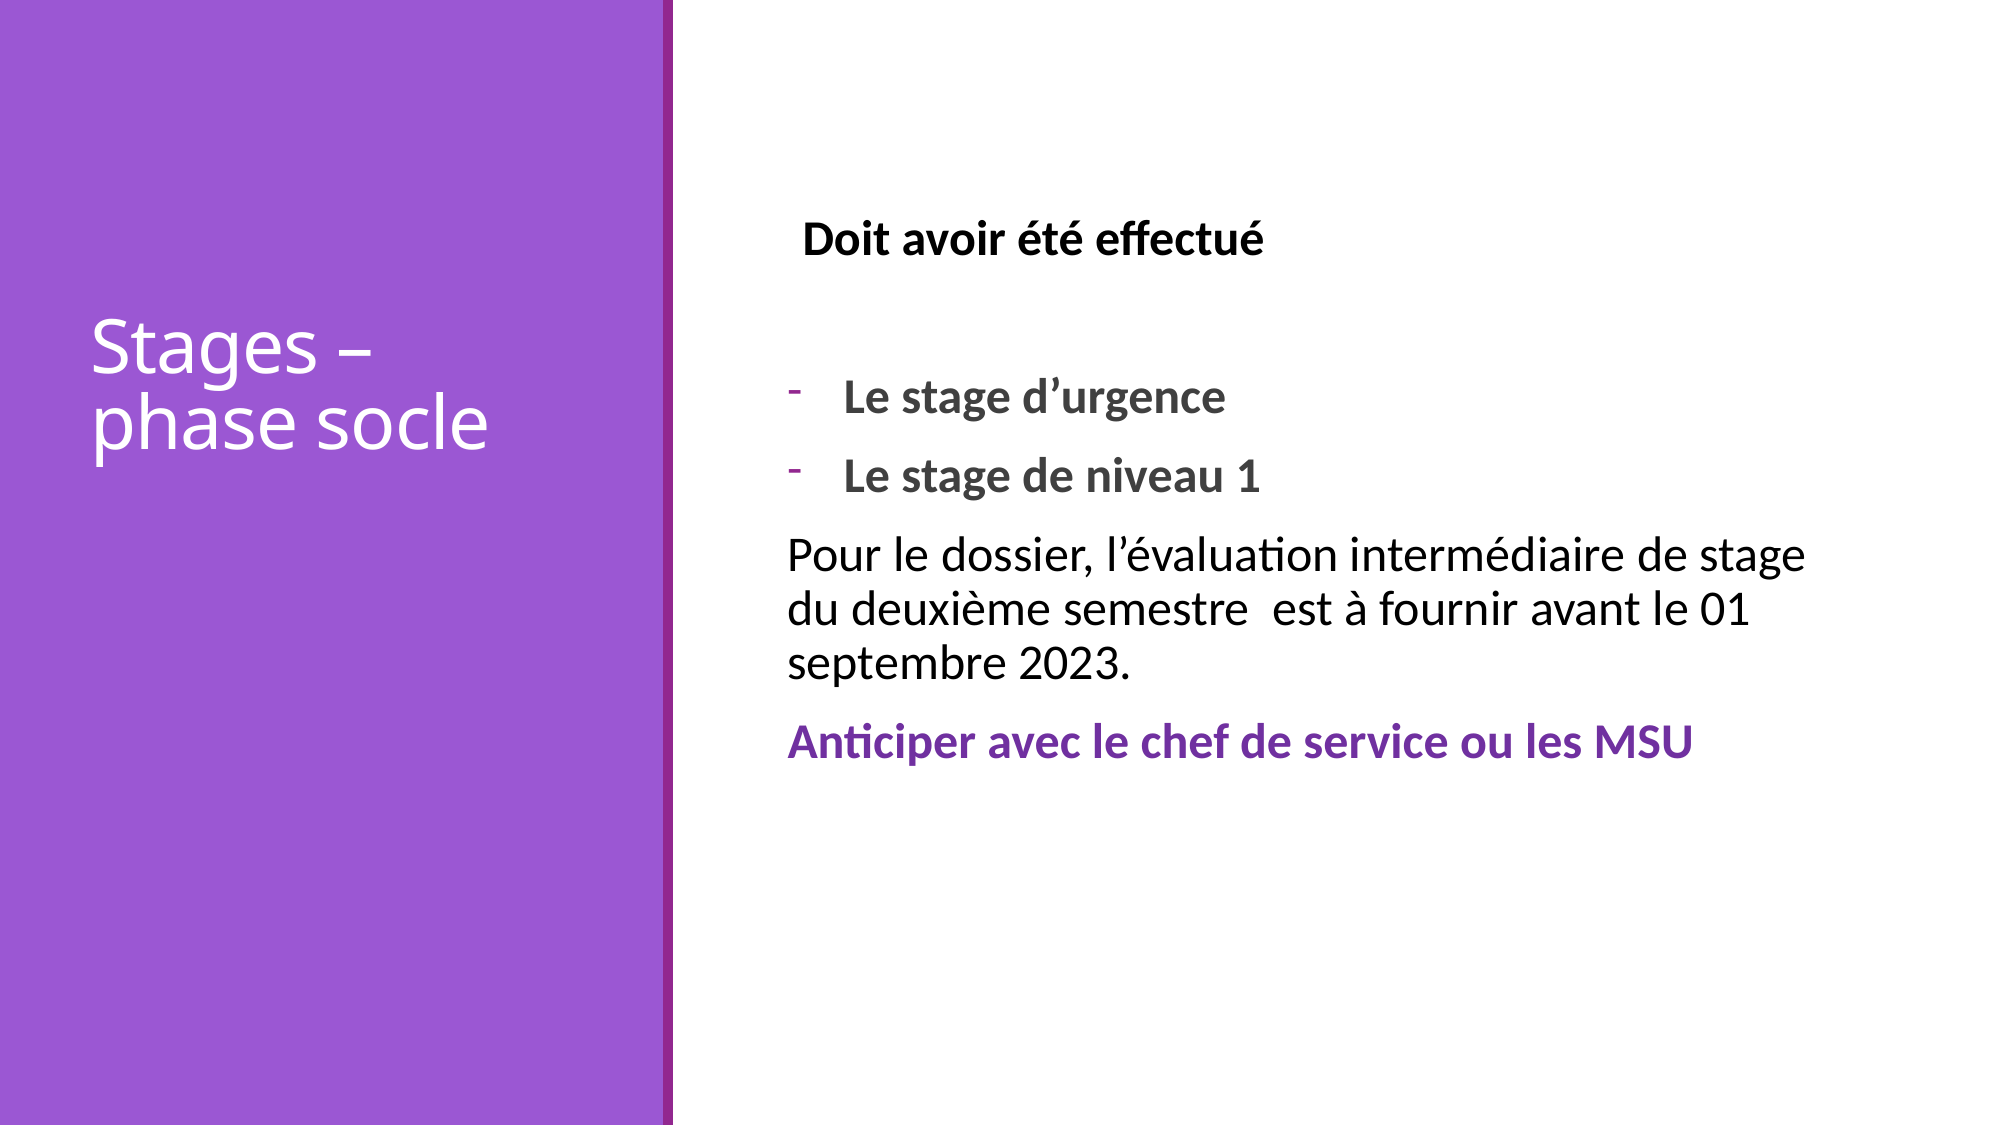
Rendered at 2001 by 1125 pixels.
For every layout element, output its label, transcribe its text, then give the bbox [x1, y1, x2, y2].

title Stages – phase socle [75, 97, 601, 473]
list Doit avoir été effectué Le stage d’urgence Le stage de niveau 1 Pour le dossier, l’évaluation intermédiaire de stage du deuxième semestre est à fournir avant le 01 septembre 2023. Anticiper avec le chef de service ou les MSU [787, 120, 1853, 983]
